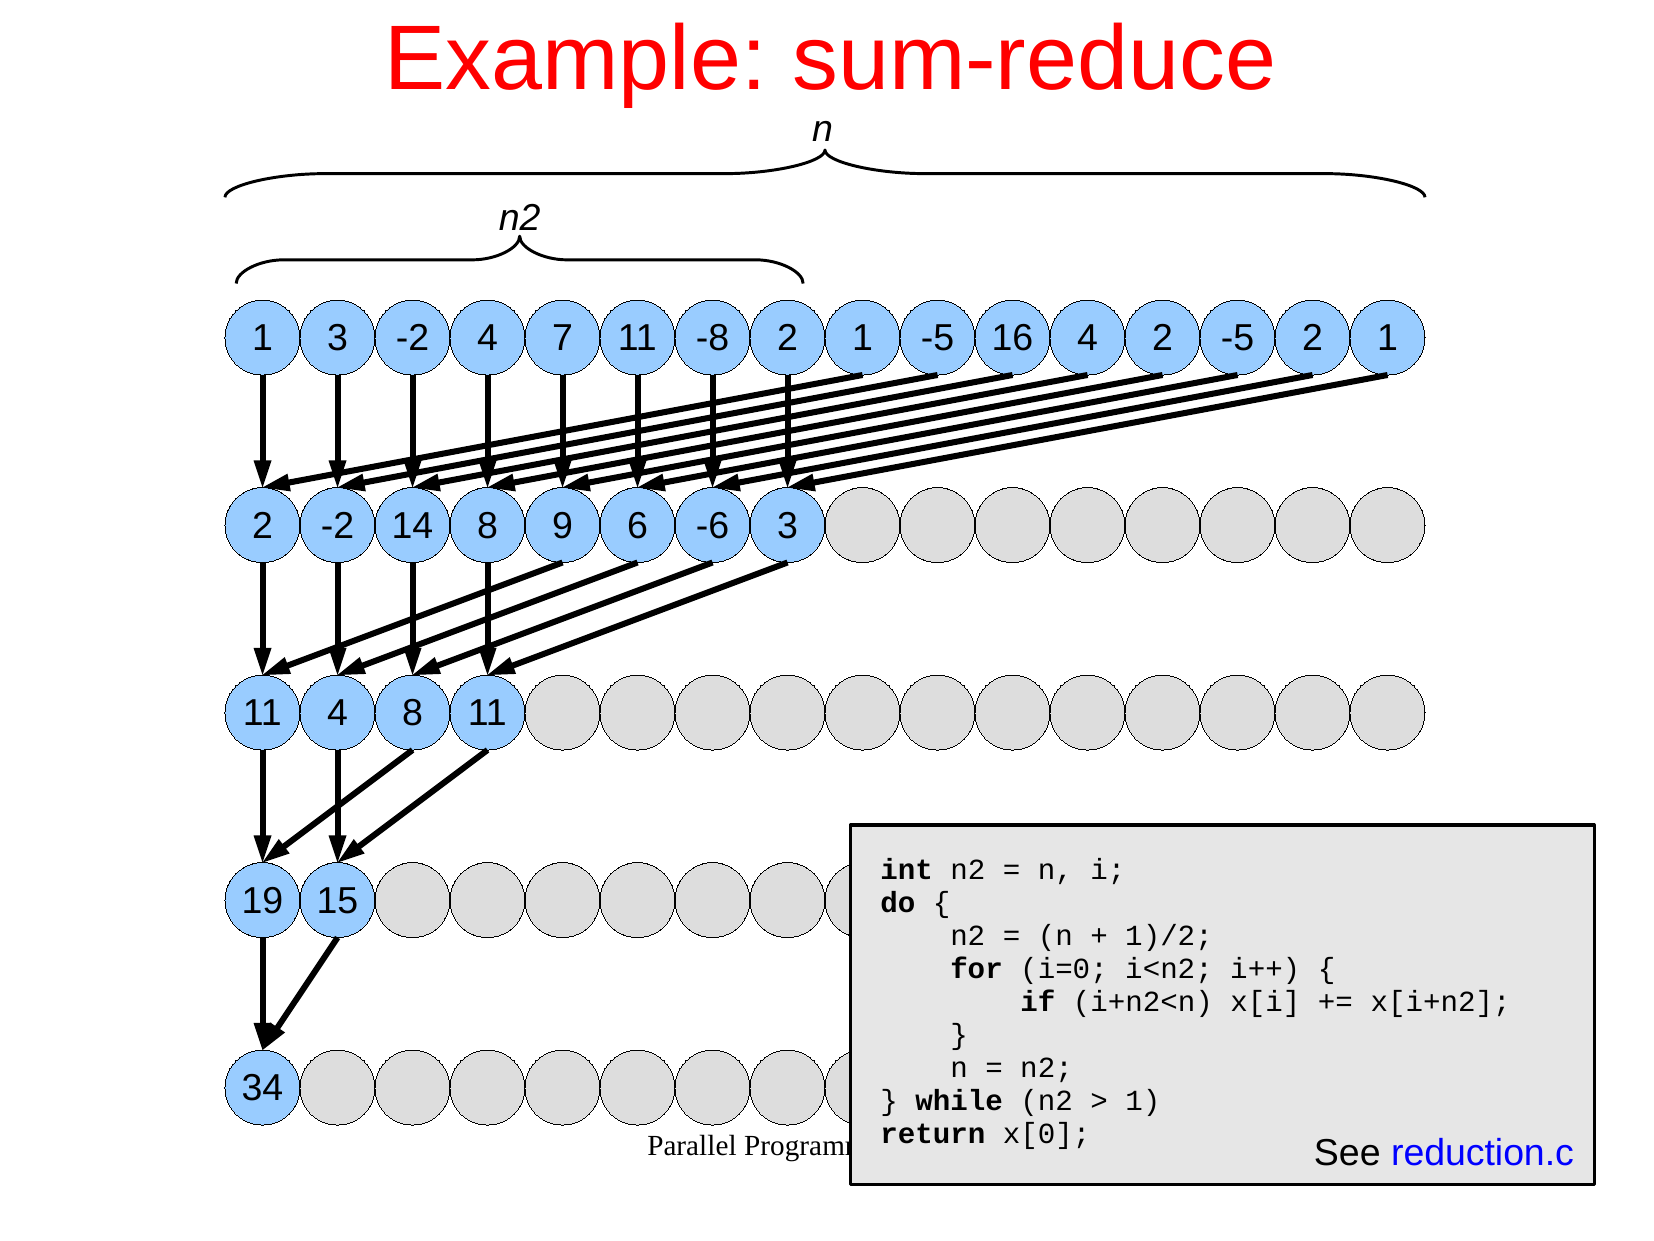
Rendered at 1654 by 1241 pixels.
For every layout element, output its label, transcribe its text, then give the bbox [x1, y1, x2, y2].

text_box 1 [825, 300, 901, 376]
text_box 3 [300, 300, 376, 375]
text_box 9 [525, 487, 601, 563]
title Example: sum-reduce [86, 0, 1576, 116]
text_box 3 [750, 487, 826, 563]
text_box 8 [375, 675, 451, 750]
text_box See reduction.c [1299, 1124, 1589, 1182]
text_box 4 [450, 300, 526, 375]
text_box 4 [1050, 300, 1126, 376]
text_box -6 [675, 487, 751, 563]
text_box 7 [525, 300, 601, 375]
text_box -5 [900, 300, 976, 376]
text_box 14 [375, 487, 451, 563]
text_box 11 [600, 300, 676, 375]
text_box [375, 862, 849, 938]
text_box 1 [1350, 300, 1426, 376]
text_box 2 [224, 487, 301, 563]
text_box n [797, 100, 848, 158]
text_box 16 [975, 300, 1051, 376]
text_box 2 [1275, 300, 1351, 376]
text_box 1 [224, 300, 301, 375]
text_box 34 [224, 1050, 301, 1126]
text_box -2 [300, 487, 376, 563]
text_box 4 [300, 675, 376, 750]
text_box -8 [675, 300, 751, 375]
text_box [825, 487, 1426, 563]
text_box [300, 1050, 849, 1126]
text_box 19 [224, 862, 301, 938]
text_box n2 [484, 188, 556, 246]
text_box 2 [1125, 300, 1201, 376]
text_box 11 [224, 675, 301, 750]
text_box 6 [600, 487, 676, 563]
text_box 8 [450, 487, 526, 563]
text_box 11 [450, 675, 526, 750]
text_box -2 [375, 300, 451, 375]
text_box -5 [1200, 300, 1276, 376]
text_box [525, 675, 1426, 751]
text_box 15 [300, 862, 376, 938]
text_box int n2 = n, i; do { n2 = (n + 1)/2; for (i=0; i<n2; i++) { if (i+n2<n) x[i] += x[i+n2]; } n = n2; } while (n2 > 1) return x[0]; [850, 825, 1595, 1185]
text_box 2 [750, 300, 826, 375]
